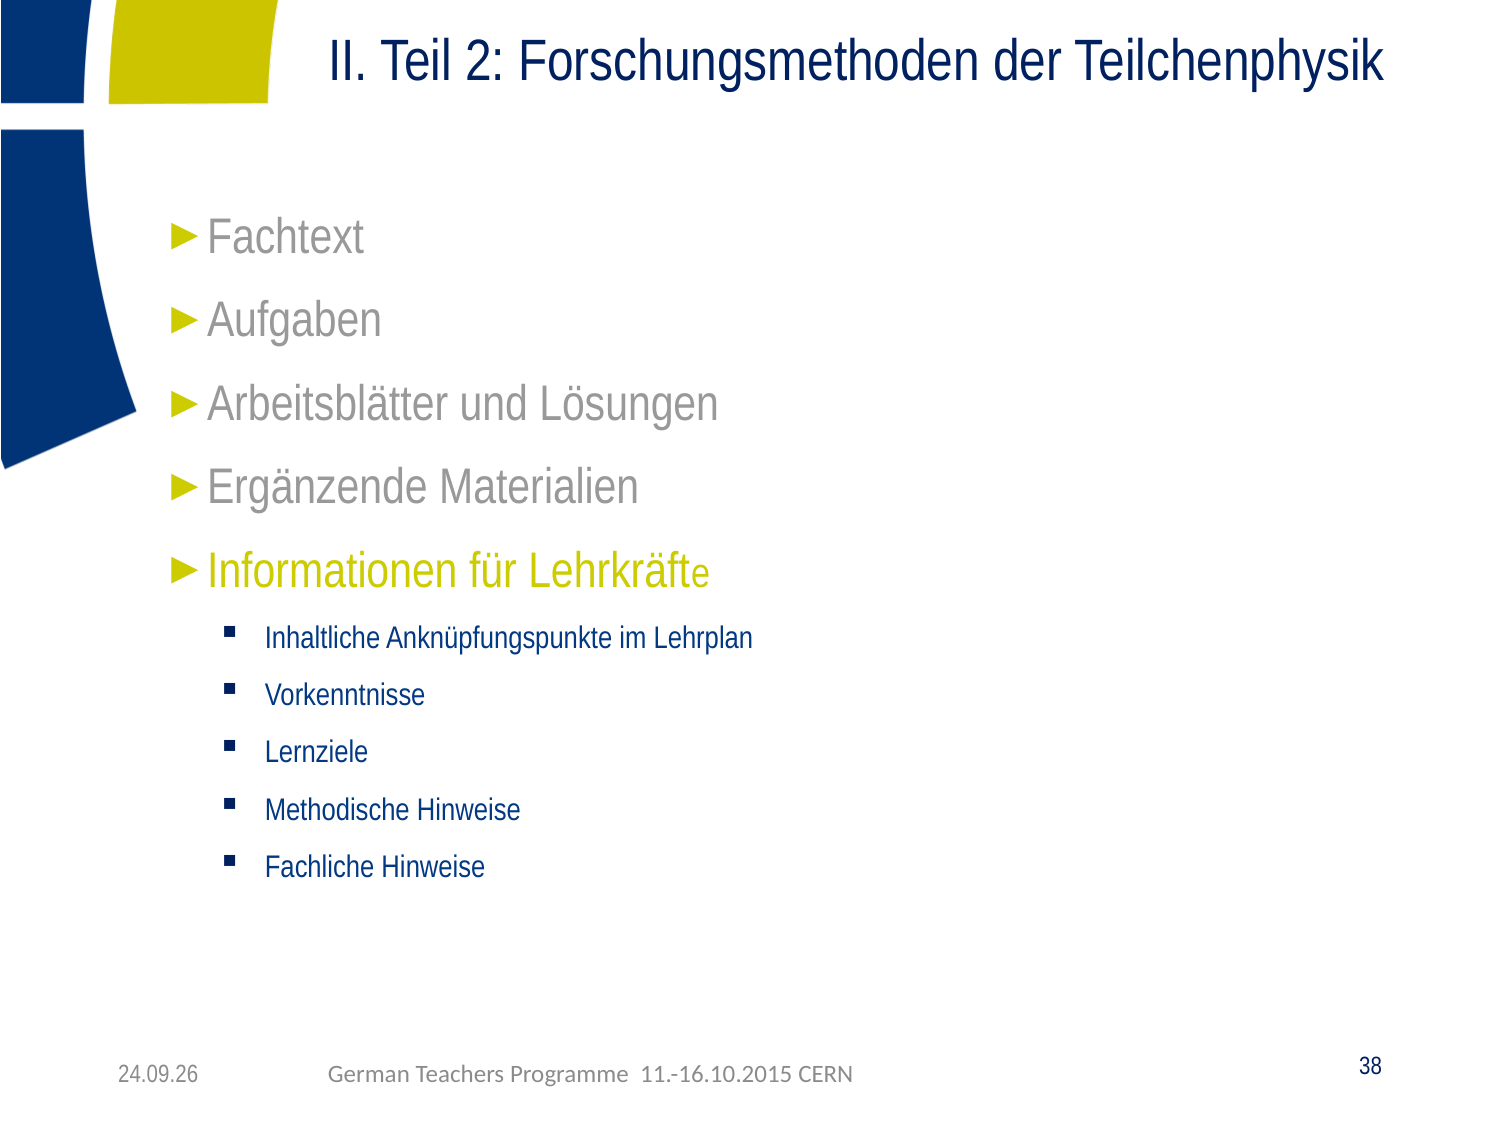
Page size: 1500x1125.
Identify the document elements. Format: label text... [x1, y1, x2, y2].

slide_number 14.10.15 [103, 1042, 290, 1103]
list Fachtext Aufgaben Arbeitsblätter und Lösungen Ergänzende Materialien Informationen für Lehrkräfte Inhaltliche Anknüpfungspunkte im Lehrplan Vorkenntnisse Lernziele Methodische Hinweise Fachliche Hinweise [147, 125, 1447, 1036]
picture [0, 0, 1500, 1125]
title II. Teil 2: Forschungsmethoden der Teilchenphysik [313, 0, 1465, 114]
slide_number <Foliennummer> [1059, 1042, 1397, 1103]
footer German Teachers Programme 11.-16.10.2015 CERN [312, 1042, 987, 1103]
